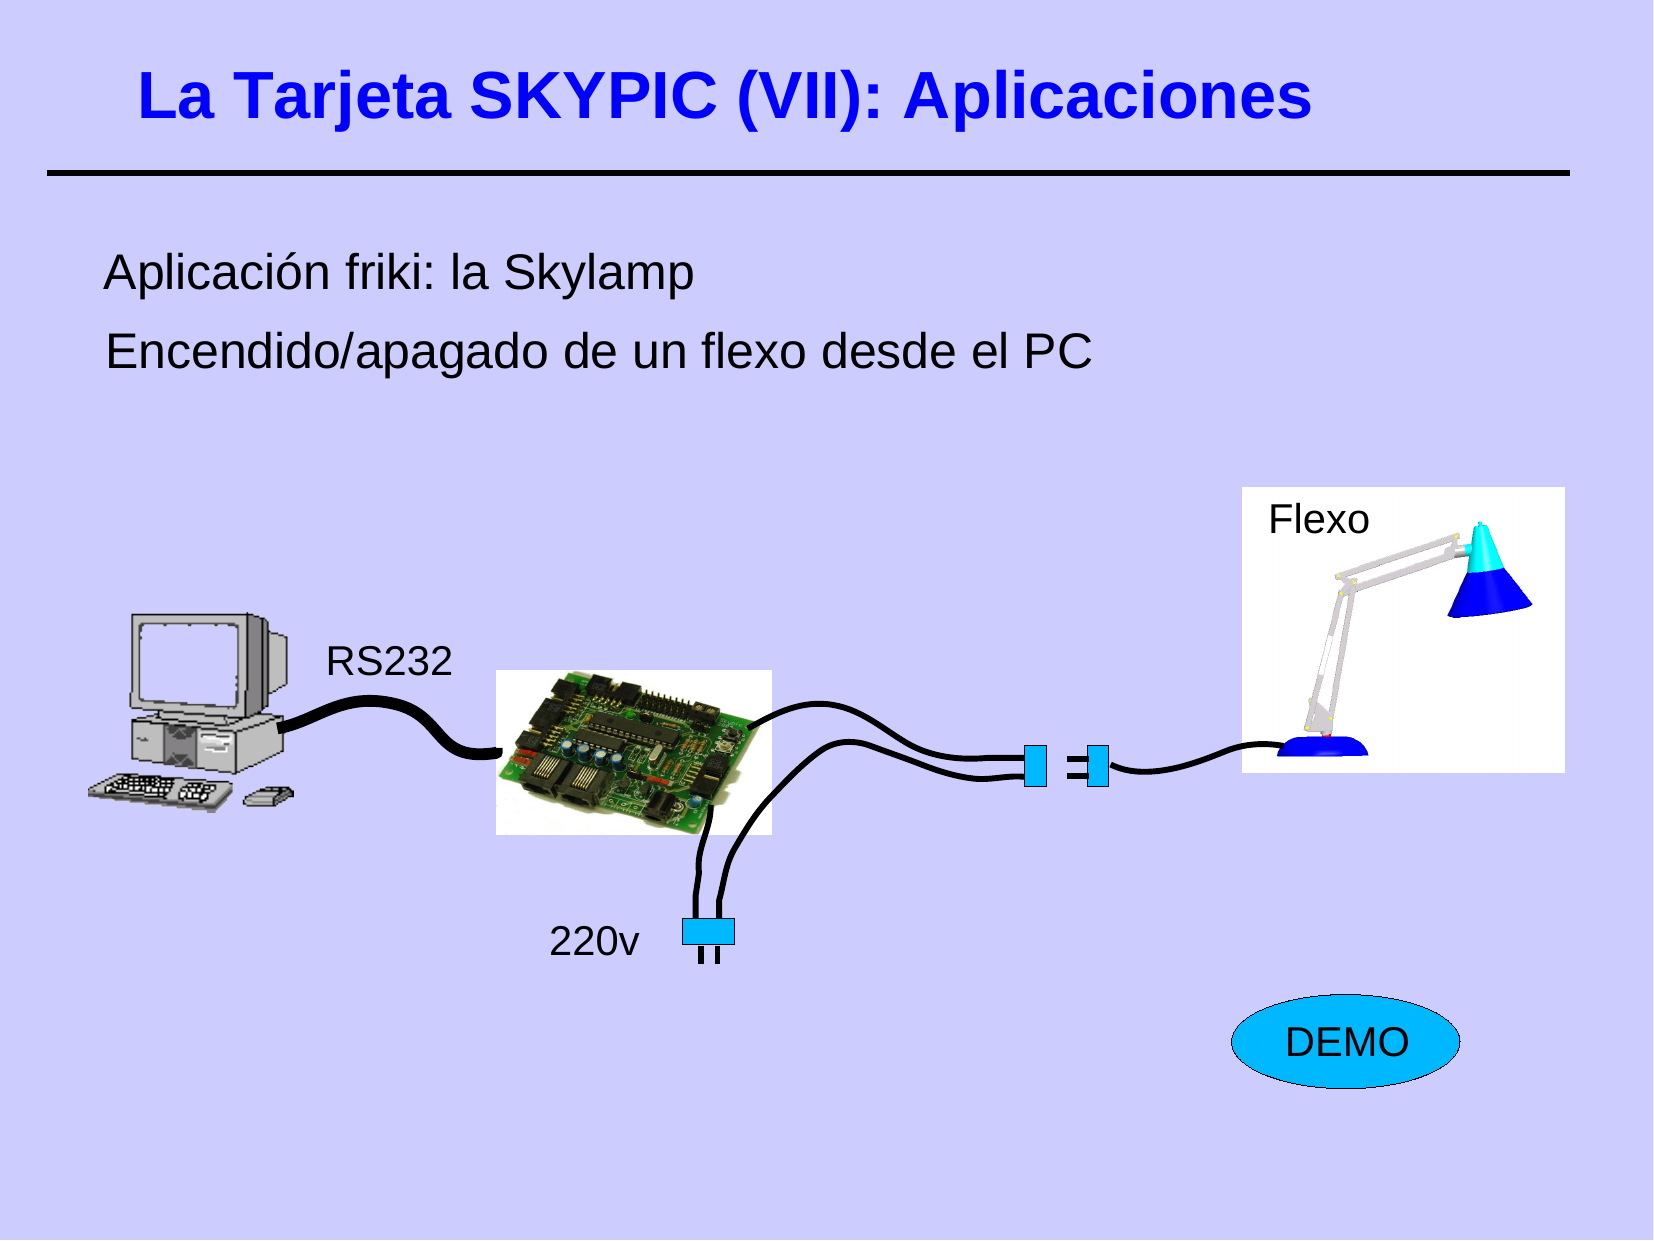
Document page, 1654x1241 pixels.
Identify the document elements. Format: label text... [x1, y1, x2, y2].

text_box 220v [549, 917, 669, 974]
text_box Aplicación friki: la Skylamp Encendido/apagado de un flexo desde el PC [91, 244, 1434, 382]
text_box [682, 918, 735, 945]
picture [88, 612, 294, 813]
text_box [1024, 745, 1047, 787]
title La Tarjeta SKYPIC (VII): Aplicaciones [88, 0, 1364, 178]
picture [1242, 487, 1565, 773]
text_box RS232 [325, 637, 479, 684]
text_box [1450, 1022, 1461, 1061]
text_box [1087, 745, 1109, 787]
text_box [1231, 994, 1445, 1089]
text_box DEMO [1284, 1018, 1450, 1075]
picture [496, 670, 772, 835]
picture [747, 802, 772, 835]
text_box Flexo [1268, 496, 1388, 553]
